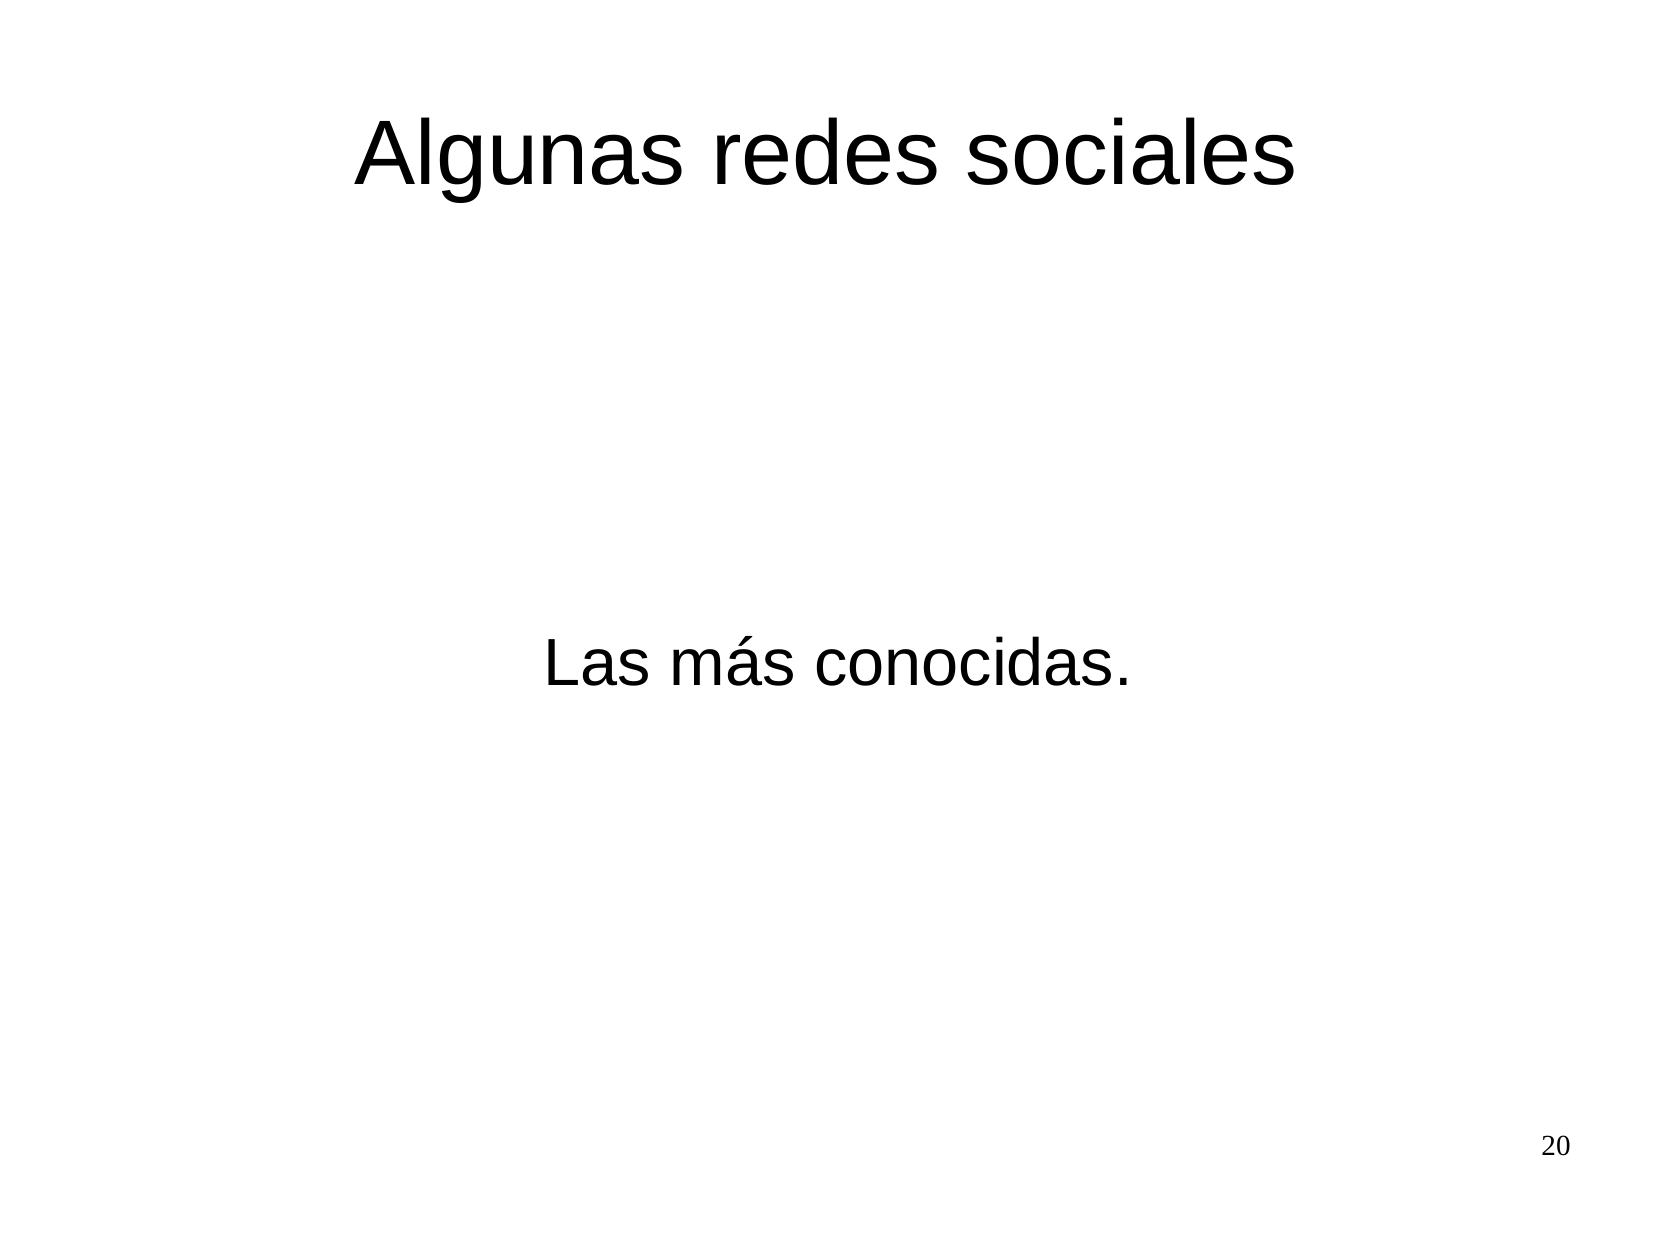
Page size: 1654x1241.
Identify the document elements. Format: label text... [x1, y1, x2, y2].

subtitle Las más conocidas. [82, 290, 1571, 1109]
title Algunas redes sociales [82, 49, 1571, 257]
